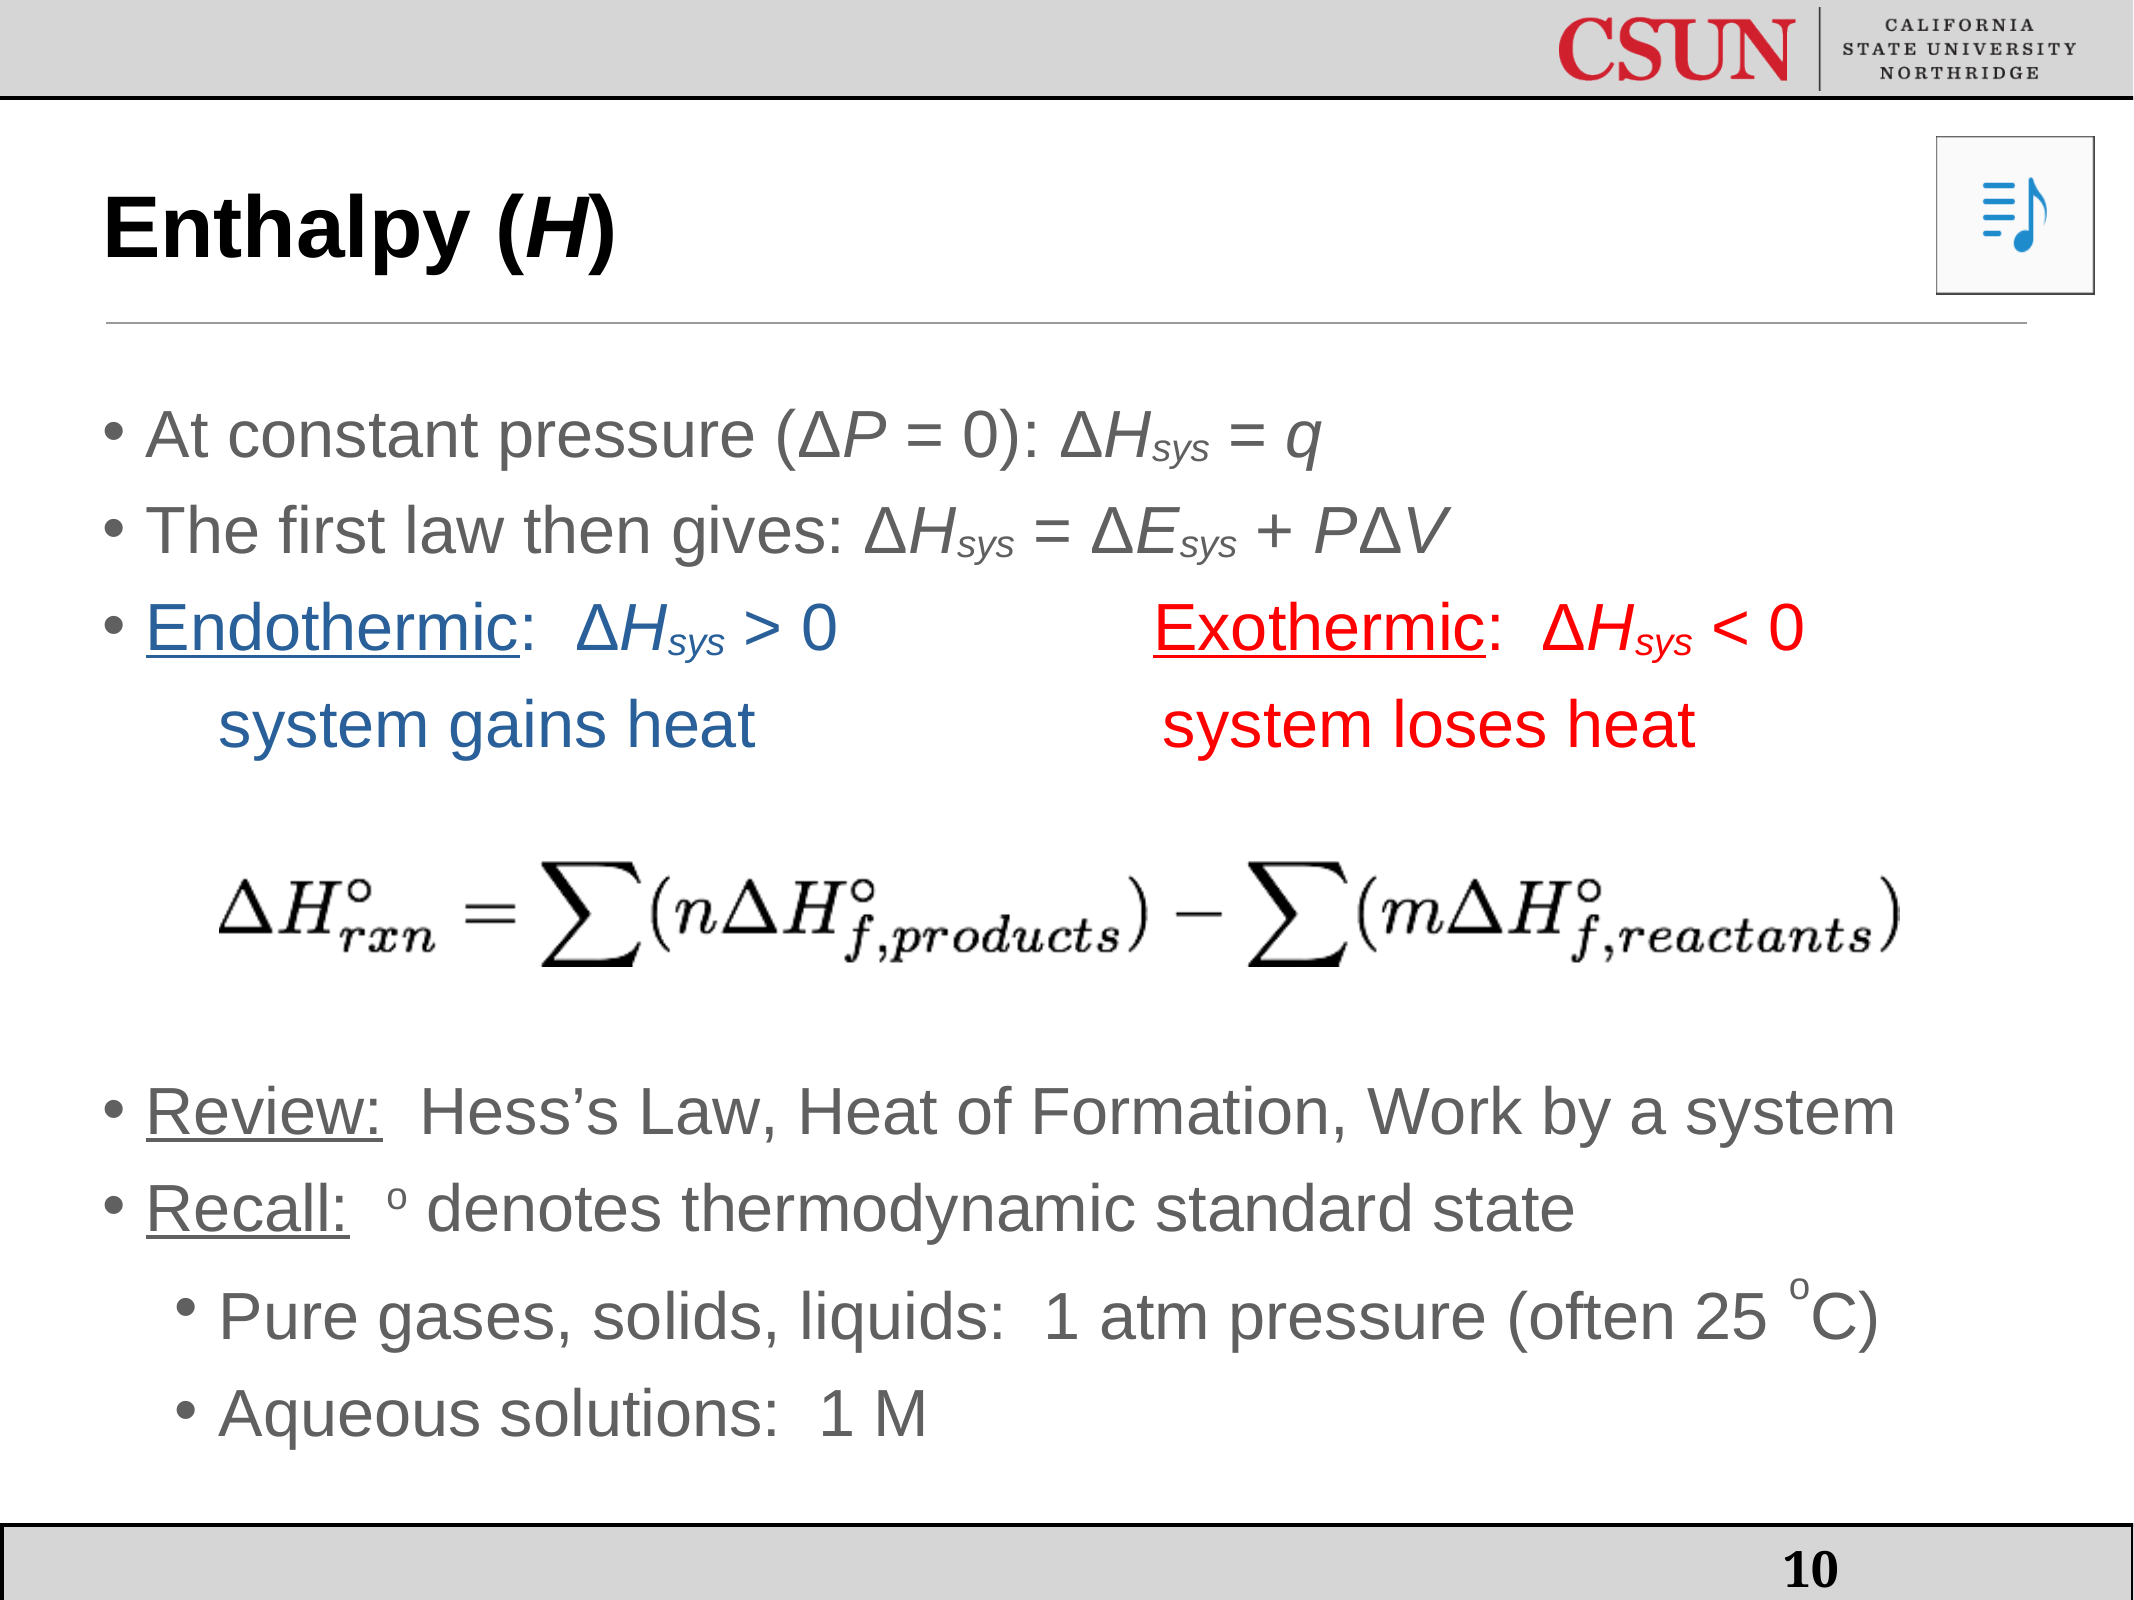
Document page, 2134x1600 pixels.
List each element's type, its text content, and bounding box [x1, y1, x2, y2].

picture [1559, 7, 2076, 91]
picture [219, 861, 1900, 967]
list At constant pressure (ΔP = 0): ΔHsys = q The first law then gives: ΔHsys = ΔEsys + PΔV Endothermic: ΔHsys > 0 Exothermic: ΔHsys < 0 system gains heat system loses heat Review: Hess’s Law, Heat of Formation, Work by a system Recall: o denotes thermodynamic standard state Pure gases, solids, liquids: 1 atm pressure (often 25 oC) Aqueous solutions: 1 M [93, 382, 2040, 1525]
title Enthalpy (H) [93, 104, 2040, 284]
text_box [1935, 135, 2096, 296]
